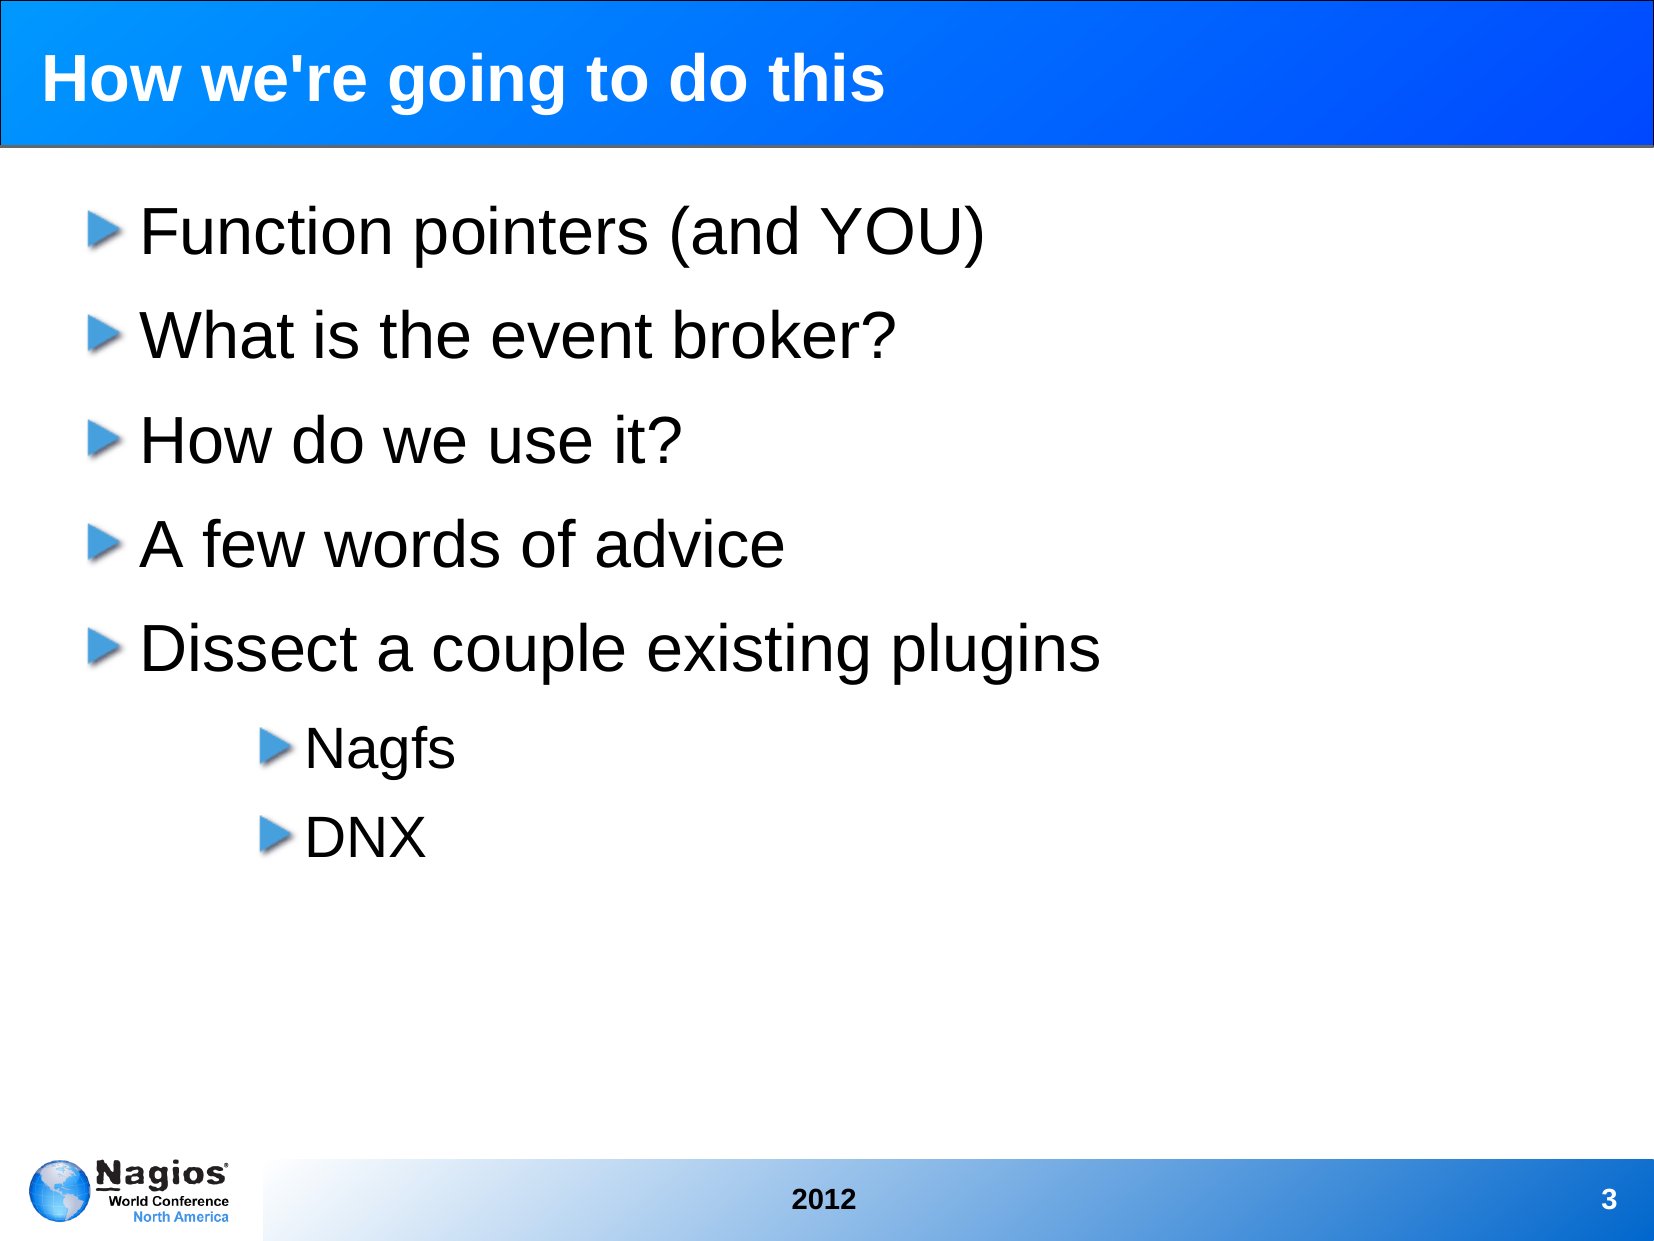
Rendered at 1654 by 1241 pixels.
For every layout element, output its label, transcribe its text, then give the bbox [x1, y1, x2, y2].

picture [29, 1159, 229, 1235]
title How we're going to do this [41, 29, 1248, 127]
list Function pointers (and YOU) What is the event broker? How do we use it? A few words of advice Dissect a couple existing plugins Nagfs DNX [68, 194, 1255, 1013]
